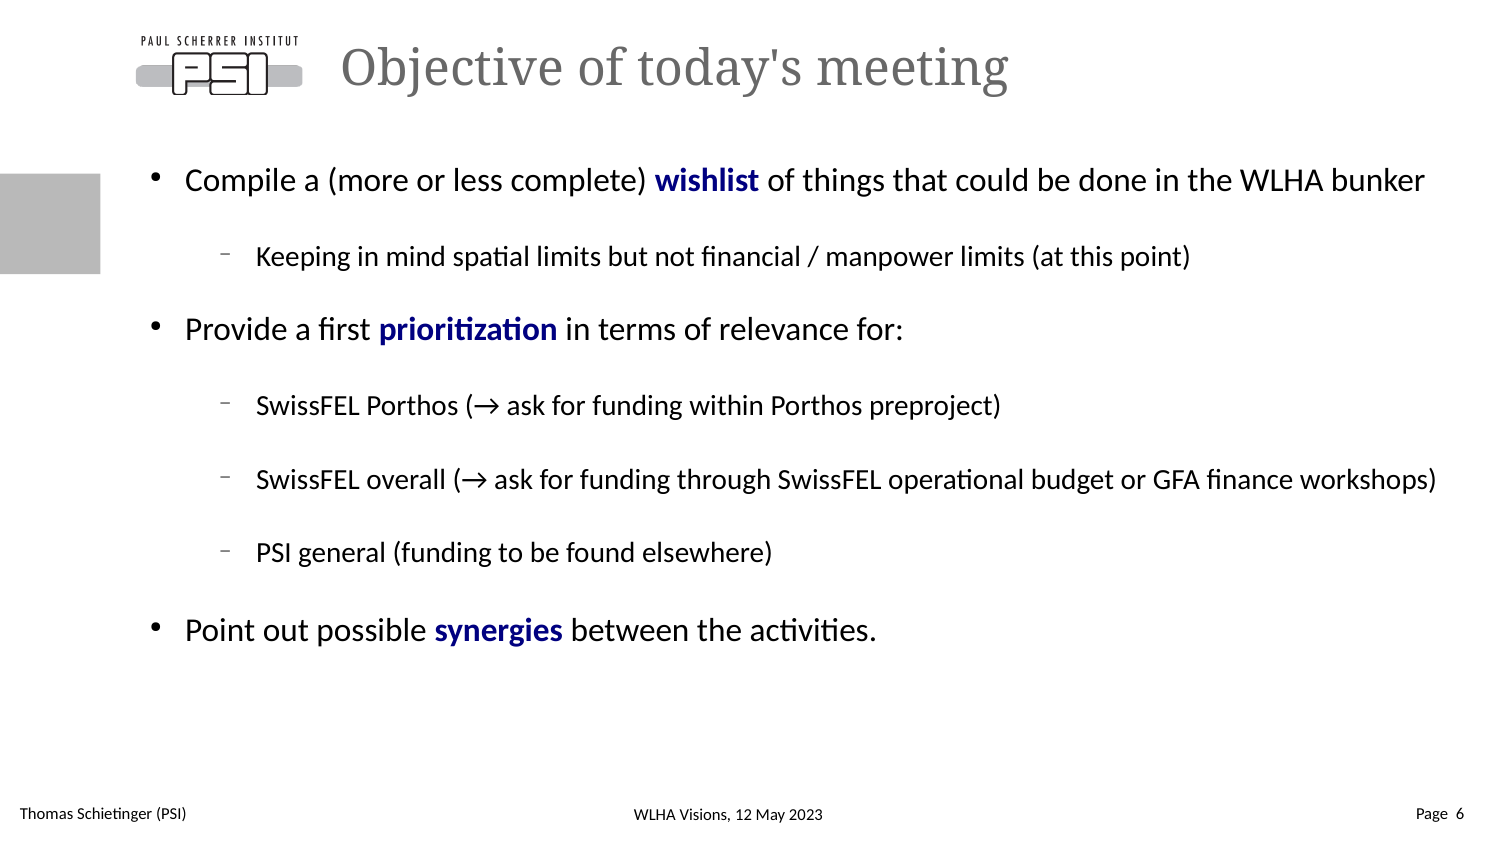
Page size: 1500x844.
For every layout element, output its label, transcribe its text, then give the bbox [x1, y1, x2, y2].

list Compile a (more or less complete) wishlist of things that could be done in the WLHA bunker Keeping in mind spatial limits but not financial / manpower limits (at this point) Provide a first prioritization in terms of relevance for: SwissFEL Porthos (→ ask for funding within Porthos preproject) SwissFEL overall (→ ask for funding through SwissFEL operational budget or GFA finance workshops) PSI general (funding to be found elsewhere) Point out possible synergies between the activities. [149, 157, 1450, 786]
title Objective of today's meeting [340, 35, 1442, 98]
